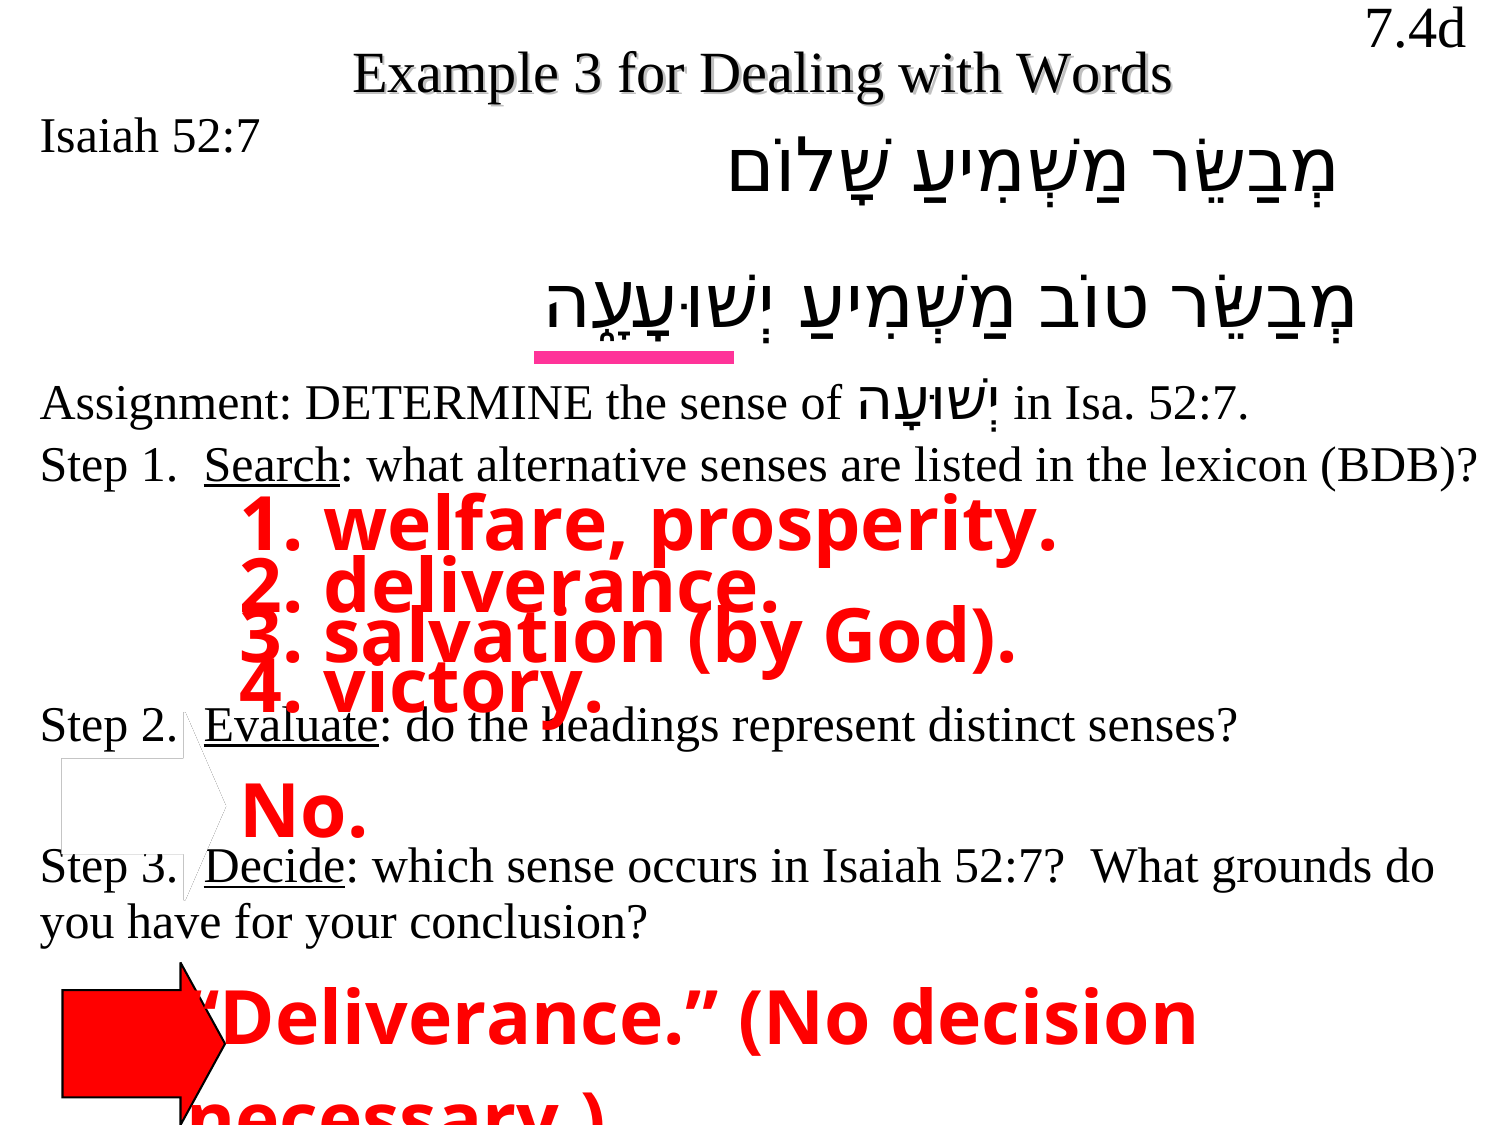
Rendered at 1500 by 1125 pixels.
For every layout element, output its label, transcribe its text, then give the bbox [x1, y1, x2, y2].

text_box No. [224, 749, 1313, 868]
text_box 2. deliverance. [224, 524, 1313, 574]
text_box 4. victory. [224, 624, 1313, 743]
text_box Assignment: DETERMINE the sense of יְשׁוּעָה in Isa. 52:7. Step 1. Search: what alternative senses are listed in the lexicon (BDB)? Step 2. Evaluate: do the headings represent distinct senses? Step 3. Decide: which sense occurs in Isaiah 52:7? What grounds do you have for your conclusion? [24, 349, 1500, 957]
text_box Isaiah 52:7 [24, 99, 99, 171]
text_box [62, 990, 171, 1098]
text_box 1. welfare, prosperity. [224, 462, 1313, 524]
text_box [62, 712, 226, 901]
text_box 7.4d [1349, 0, 1500, 68]
title Example 3 for Dealing with Words [87, 0, 1438, 113]
text_box 3. salvation (by God). [224, 574, 1313, 624]
text_box “Deliverance.” (No decision necessary.) [171, 956, 1500, 1125]
text_box מְבַשֵּׂר מַשְׁמִיעַ שָׁלוֹם מְבַשֵּׂר טוֹב מַשְׁמִיעַ יְשׁוּעָ֑ה [99, 94, 1375, 357]
